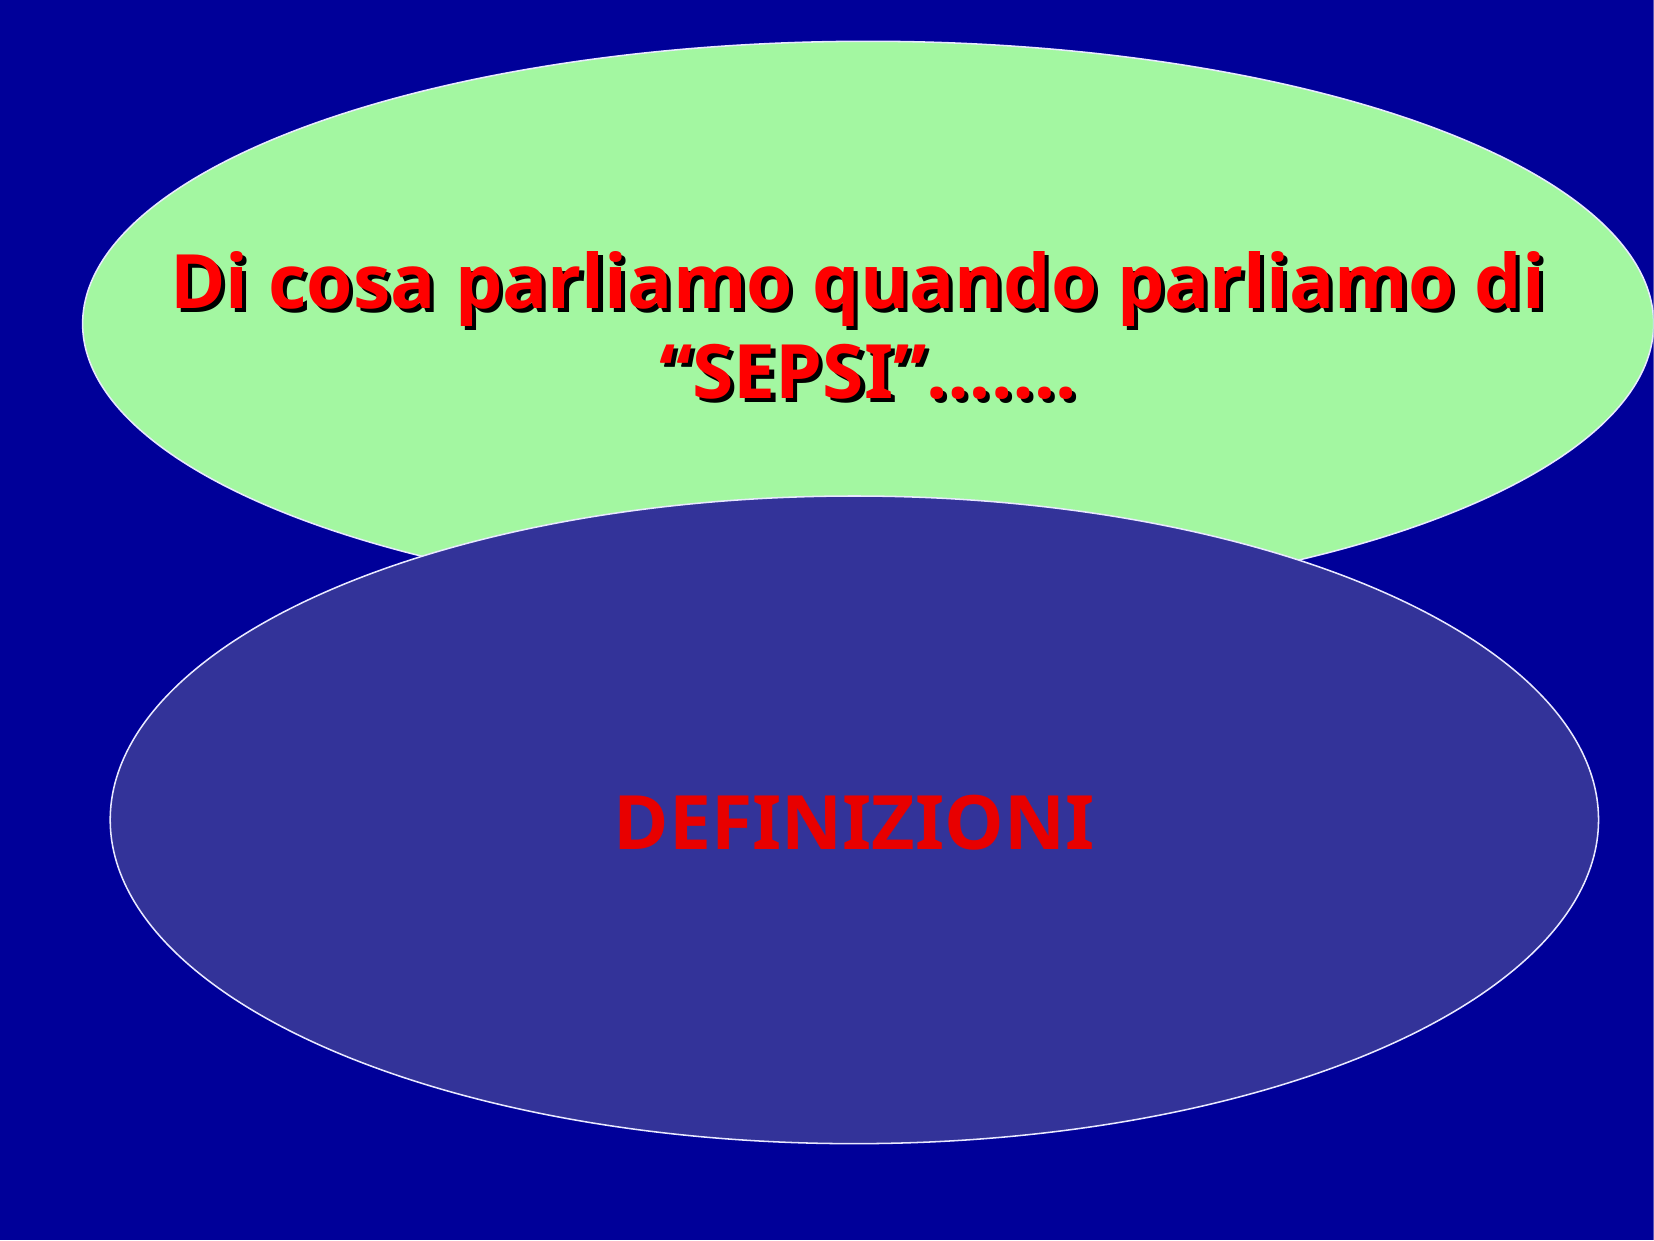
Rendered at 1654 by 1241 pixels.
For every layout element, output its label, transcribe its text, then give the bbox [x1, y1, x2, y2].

text_box Di cosa parliamo quando parliamo di “SEPSI”……. [82, 41, 1654, 560]
text_box DEFINIZIONI [110, 496, 1599, 1144]
